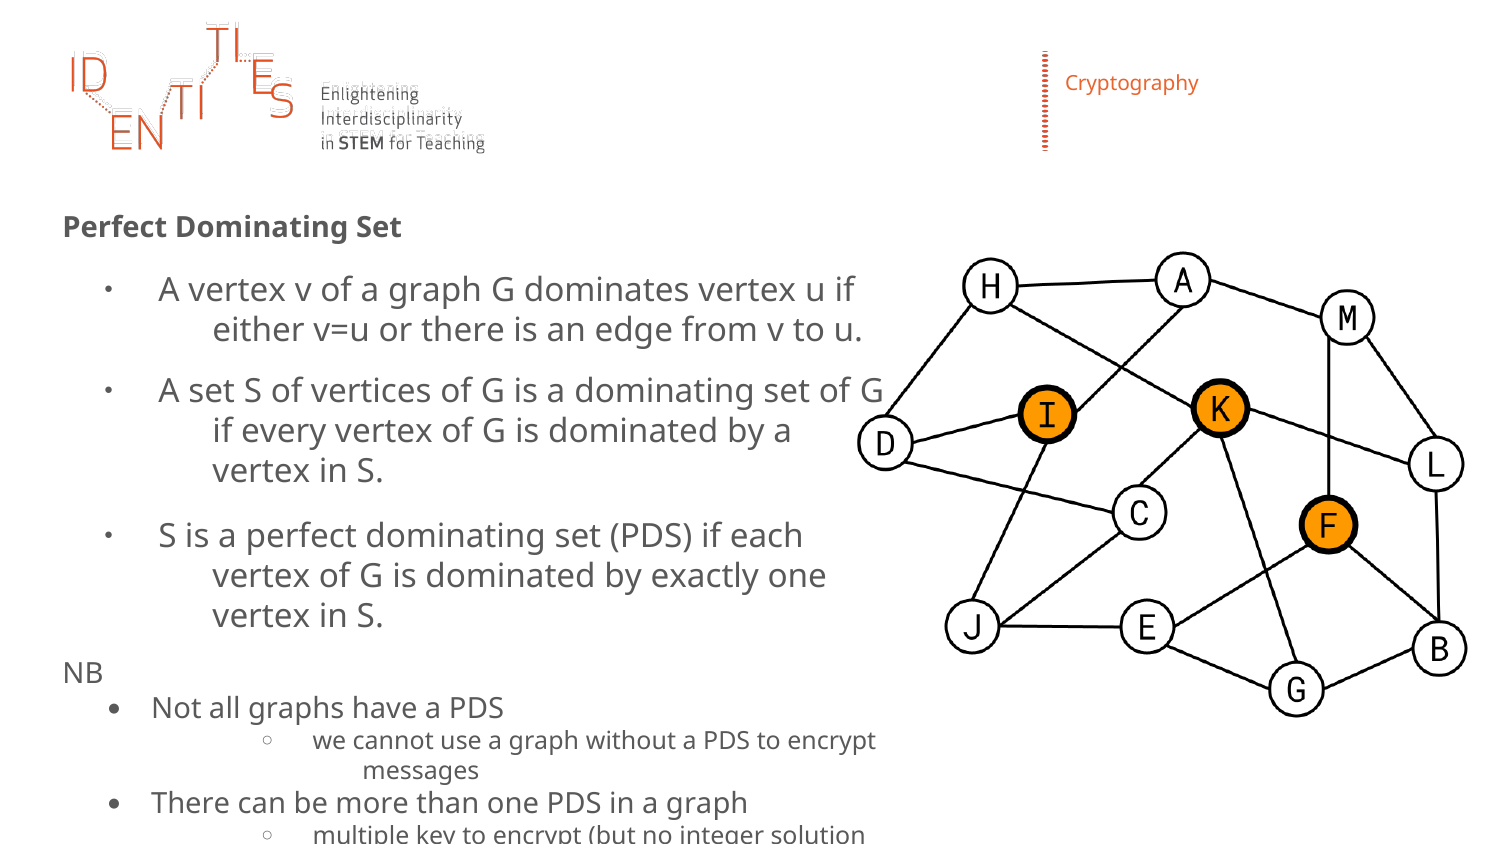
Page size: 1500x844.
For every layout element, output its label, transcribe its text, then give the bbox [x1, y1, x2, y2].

picture [802, 193, 1500, 746]
picture [1042, 51, 1051, 151]
text_box Cryptography [1050, 61, 1472, 168]
text_box Perfect Dominating Set A vertex v of a graph G dominates vertex u if either v=u or there is an edge from v to u. A set S of vertices of G is a dominating set of G if every vertex of G is dominated by a vertex in S. S is a perfect dominating set (PDS) if each vertex of G is dominated by exactly one vertex in S. NB Not all graphs have a PDS we cannot use a graph without a PDS to encrypt messages There can be more than one PDS in a graph multiple key to encrypt (but no integer solution to the linear system) [47, 201, 904, 813]
picture [71, 18, 485, 157]
